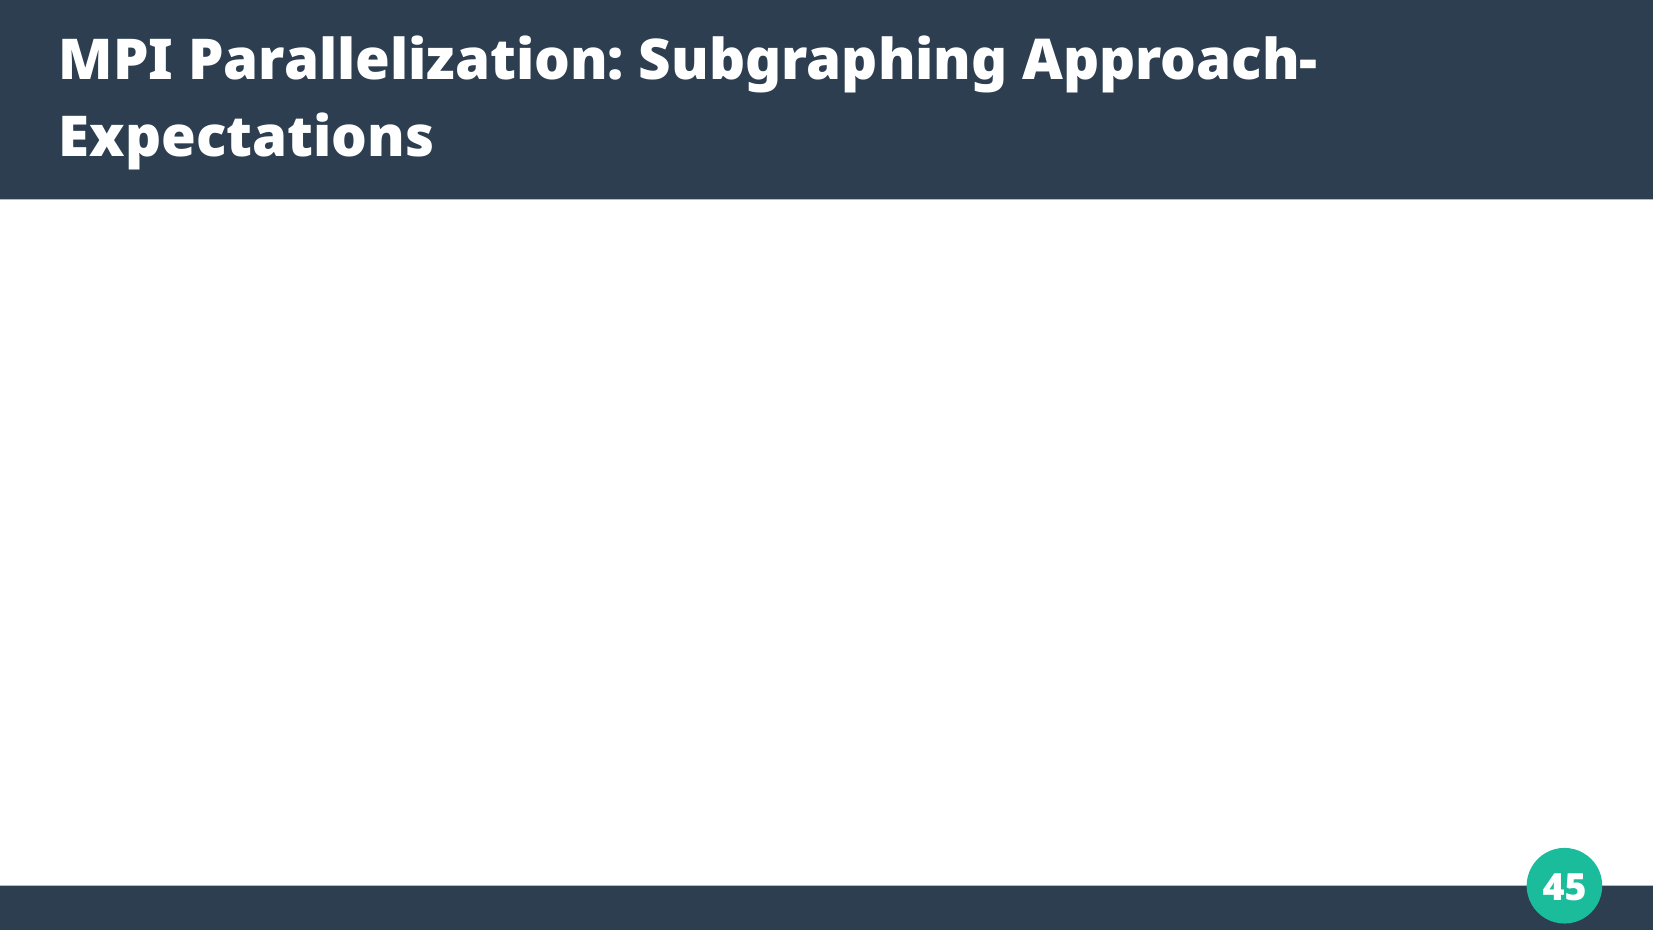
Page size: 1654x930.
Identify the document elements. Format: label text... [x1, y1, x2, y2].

title MPI Parallelization: Subgraphing Approach- Expectations [58, 36, 1613, 155]
